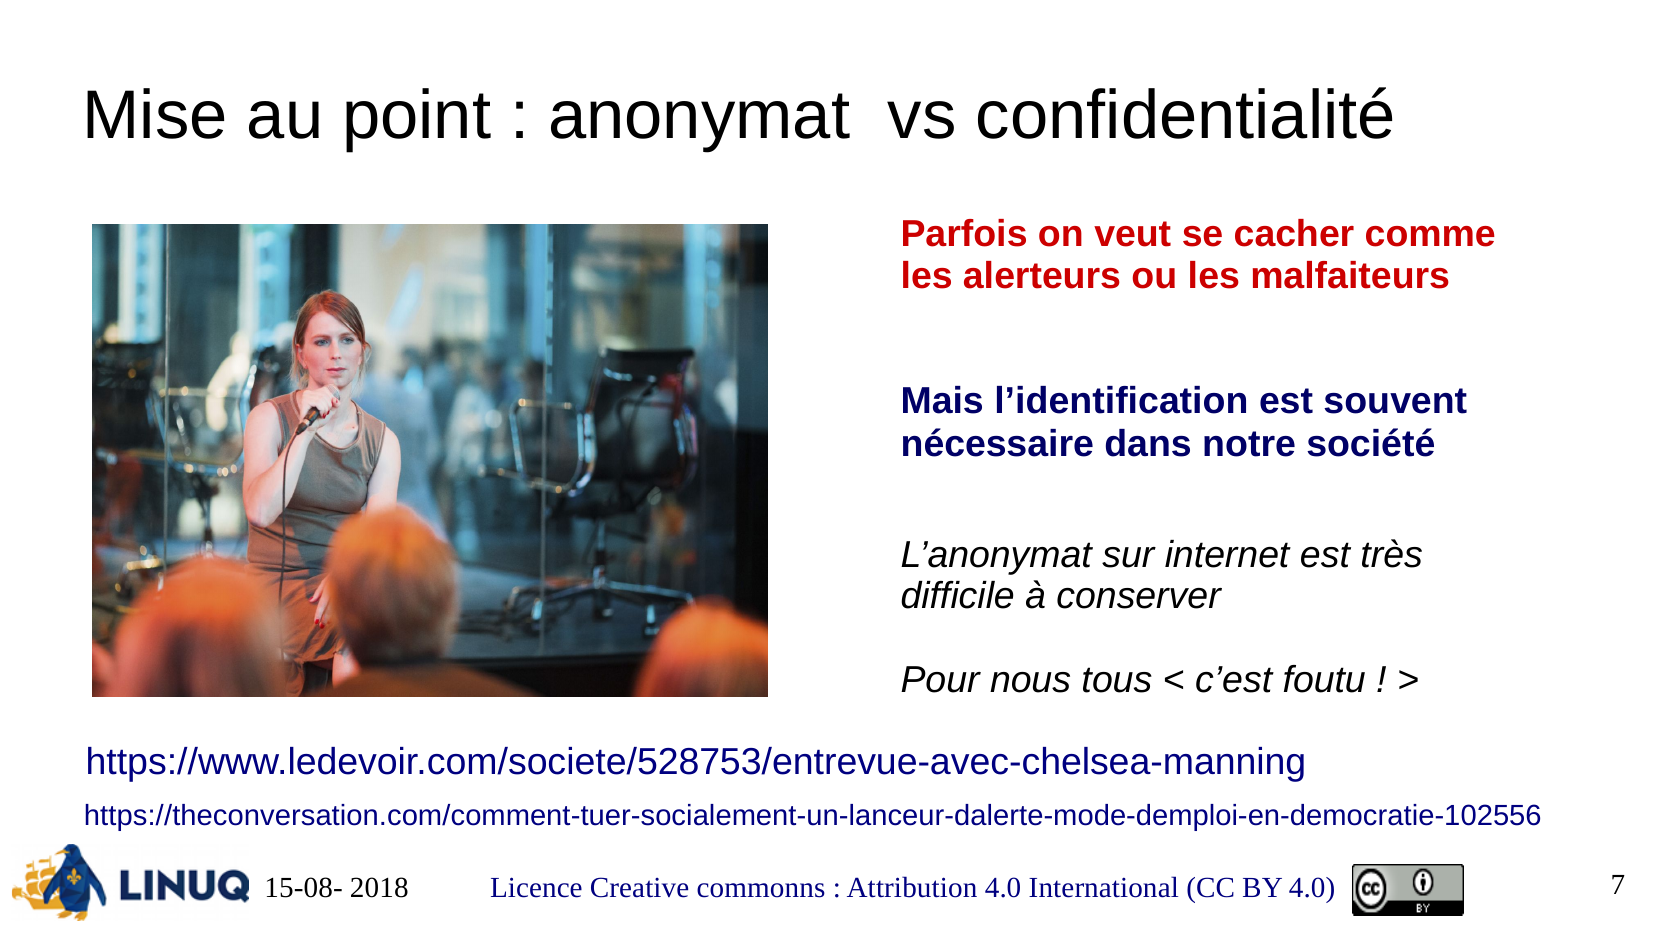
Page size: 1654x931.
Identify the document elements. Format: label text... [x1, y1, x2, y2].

picture [92, 224, 768, 697]
text_box https://www.ledevoir.com/societe/528753/entrevue-avec-chelsea-manning [70, 733, 1335, 791]
title Mise au point : anonymat vs confidentialité [82, 37, 1571, 193]
text_box L’anonymat sur internet est très difficile à conserver Pour nous tous < c’est foutu ! > [885, 525, 1524, 709]
picture [11, 844, 249, 921]
text_box https://theconversation.com/comment-tuer-socialement-un-lanceur-dalerte-mode-demploi-en-democratie-102556 [69, 791, 1560, 851]
picture [1352, 864, 1464, 916]
text_box Parfois on veut se cacher comme les alerteurs ou les malfaiteurs Mais l’identification est souvent nécessaire dans notre société [885, 204, 1512, 525]
